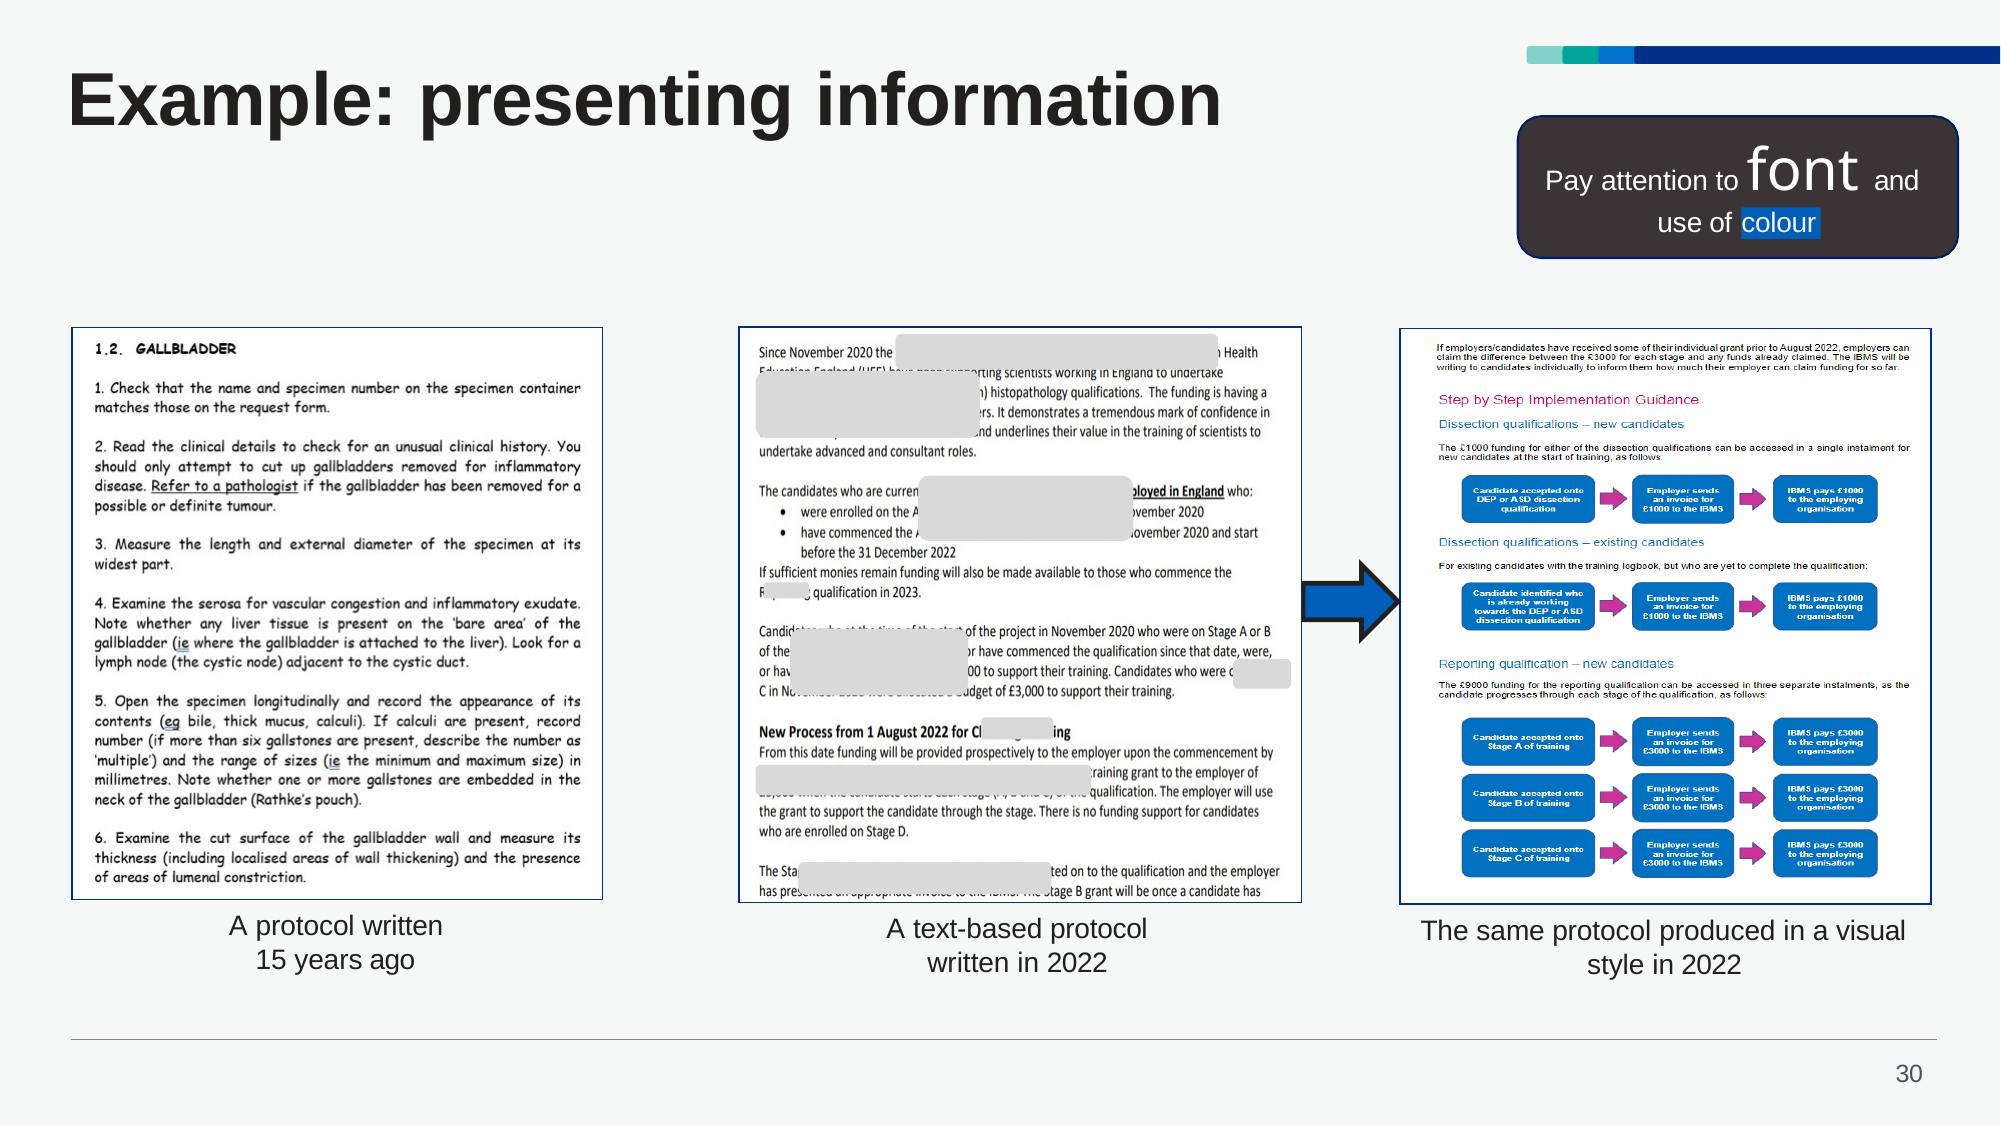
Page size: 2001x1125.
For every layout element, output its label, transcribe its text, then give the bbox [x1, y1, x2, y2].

text_box [918, 475, 1134, 541]
text_box [980, 717, 1053, 740]
text_box [790, 628, 969, 696]
text_box [798, 862, 1052, 895]
text_box colour [1741, 207, 1821, 239]
text_box use of [1655, 202, 1736, 241]
text_box [1889, 1057, 1932, 1091]
picture [73, 328, 602, 899]
text_box A protocol written 15 years ago [227, 905, 447, 978]
text_box [763, 582, 809, 599]
text_box The same protocol produced in a visual style in 2022 [1418, 909, 1914, 983]
picture [740, 328, 1301, 902]
text_box [755, 764, 1091, 796]
text_box A text-based protocol written in 2022 [884, 908, 1154, 981]
text_box [1306, 572, 1394, 631]
text_box [1233, 658, 1291, 689]
text_box [755, 333, 1219, 438]
text_box Pay attention to font and [1542, 130, 1934, 205]
text_box [1519, 118, 1957, 256]
title Example: presenting information [67, 48, 1306, 144]
picture [1401, 329, 1930, 903]
